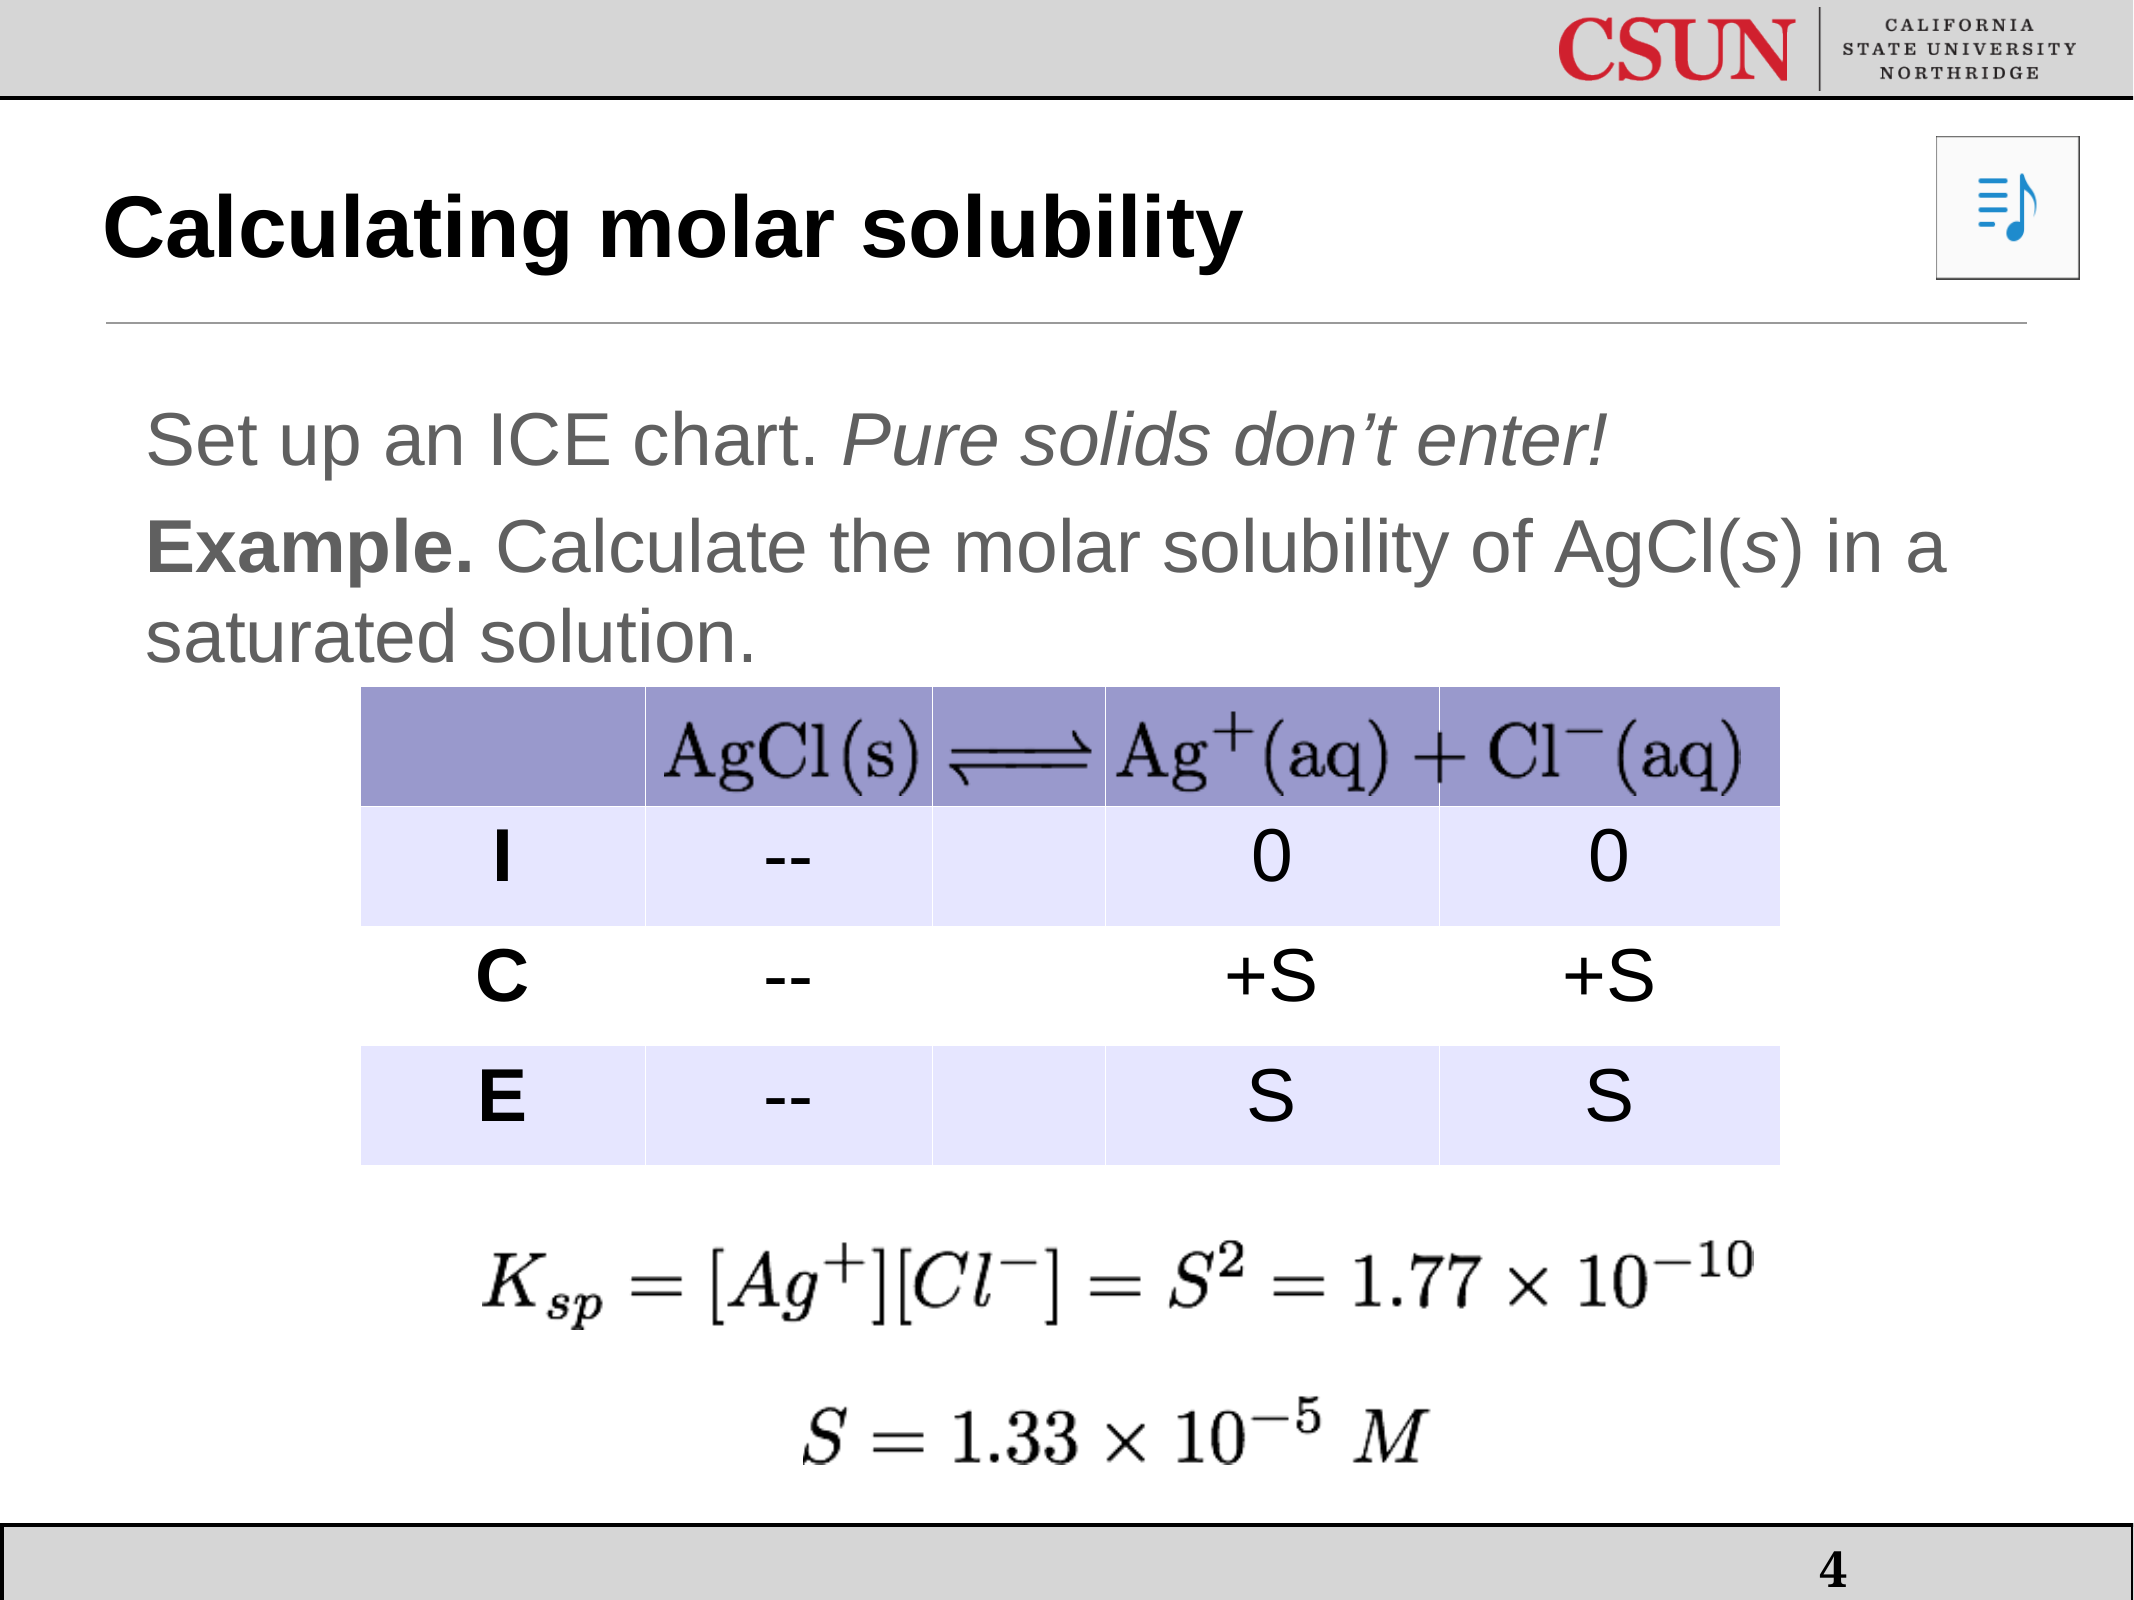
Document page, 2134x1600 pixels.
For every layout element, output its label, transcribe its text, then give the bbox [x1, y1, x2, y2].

table_header [933, 687, 1105, 710]
table_header [646, 687, 932, 806]
table_cell [933, 927, 1105, 1045]
table_cell +S [1440, 927, 1780, 1045]
table_cell -- [646, 927, 932, 1045]
table_cell -- [646, 807, 932, 926]
table_cell [933, 807, 1105, 926]
title Calculating molar solubility [93, 104, 2040, 284]
table_cell 0 [1440, 807, 1780, 926]
picture [1559, 7, 2076, 91]
text_box [1935, 135, 2081, 281]
table_cell C [361, 927, 645, 1045]
table_cell I [361, 807, 645, 926]
table_cell +S [1106, 927, 1439, 1045]
table_cell S [1106, 1046, 1439, 1165]
picture [803, 1395, 1433, 1465]
list Set up an ICE chart. Pure solids don’t enter! Example. Calculate the molar solubility of AgCl(s) in a saturated solution. [93, 382, 2040, 691]
table_cell S [1440, 1046, 1780, 1165]
table_cell -- [646, 1046, 932, 1165]
table_cell 0 [1106, 807, 1439, 926]
table_header [933, 796, 1105, 806]
picture [482, 1239, 1754, 1330]
table_header [1440, 687, 1780, 806]
table_header [1106, 687, 1439, 710]
table_cell E [361, 1046, 645, 1165]
table_cell [933, 1046, 1105, 1165]
table_header [1106, 796, 1439, 806]
table_header [361, 687, 645, 806]
picture [664, 710, 1741, 796]
